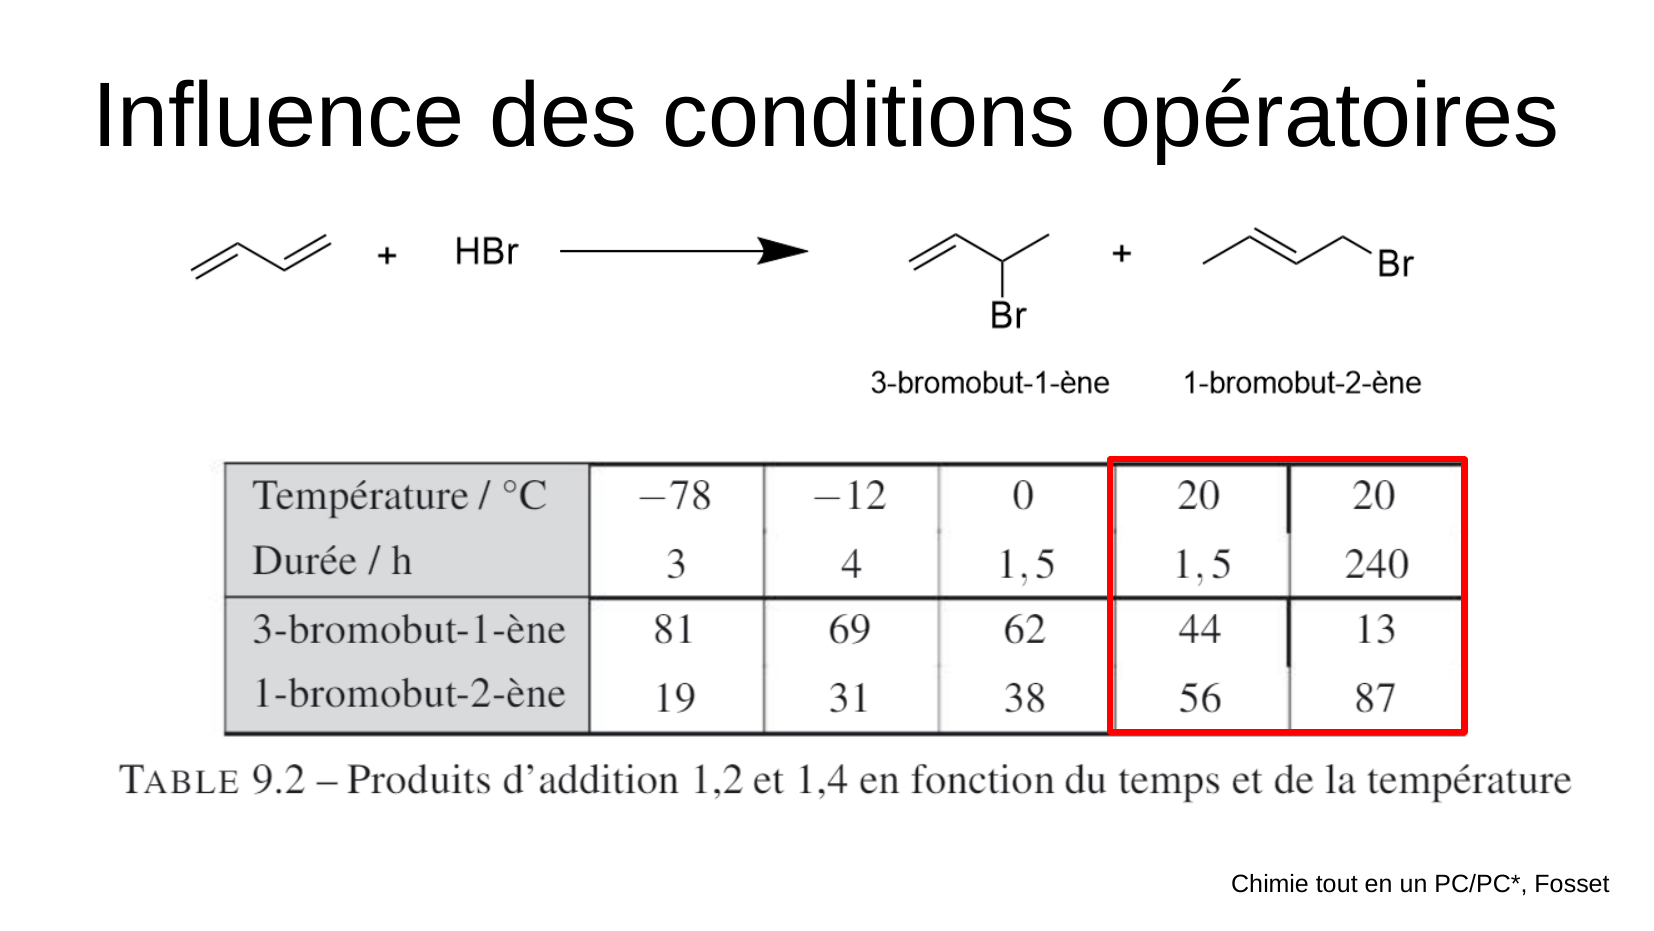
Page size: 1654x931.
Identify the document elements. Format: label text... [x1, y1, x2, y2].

title Influence des conditions opératoires [82, 37, 1571, 193]
picture [153, 177, 1489, 431]
picture [64, 459, 1595, 827]
picture [1113, 462, 1461, 729]
text_box Chimie tout en un PC/PC*, Fosset [1216, 862, 1654, 906]
